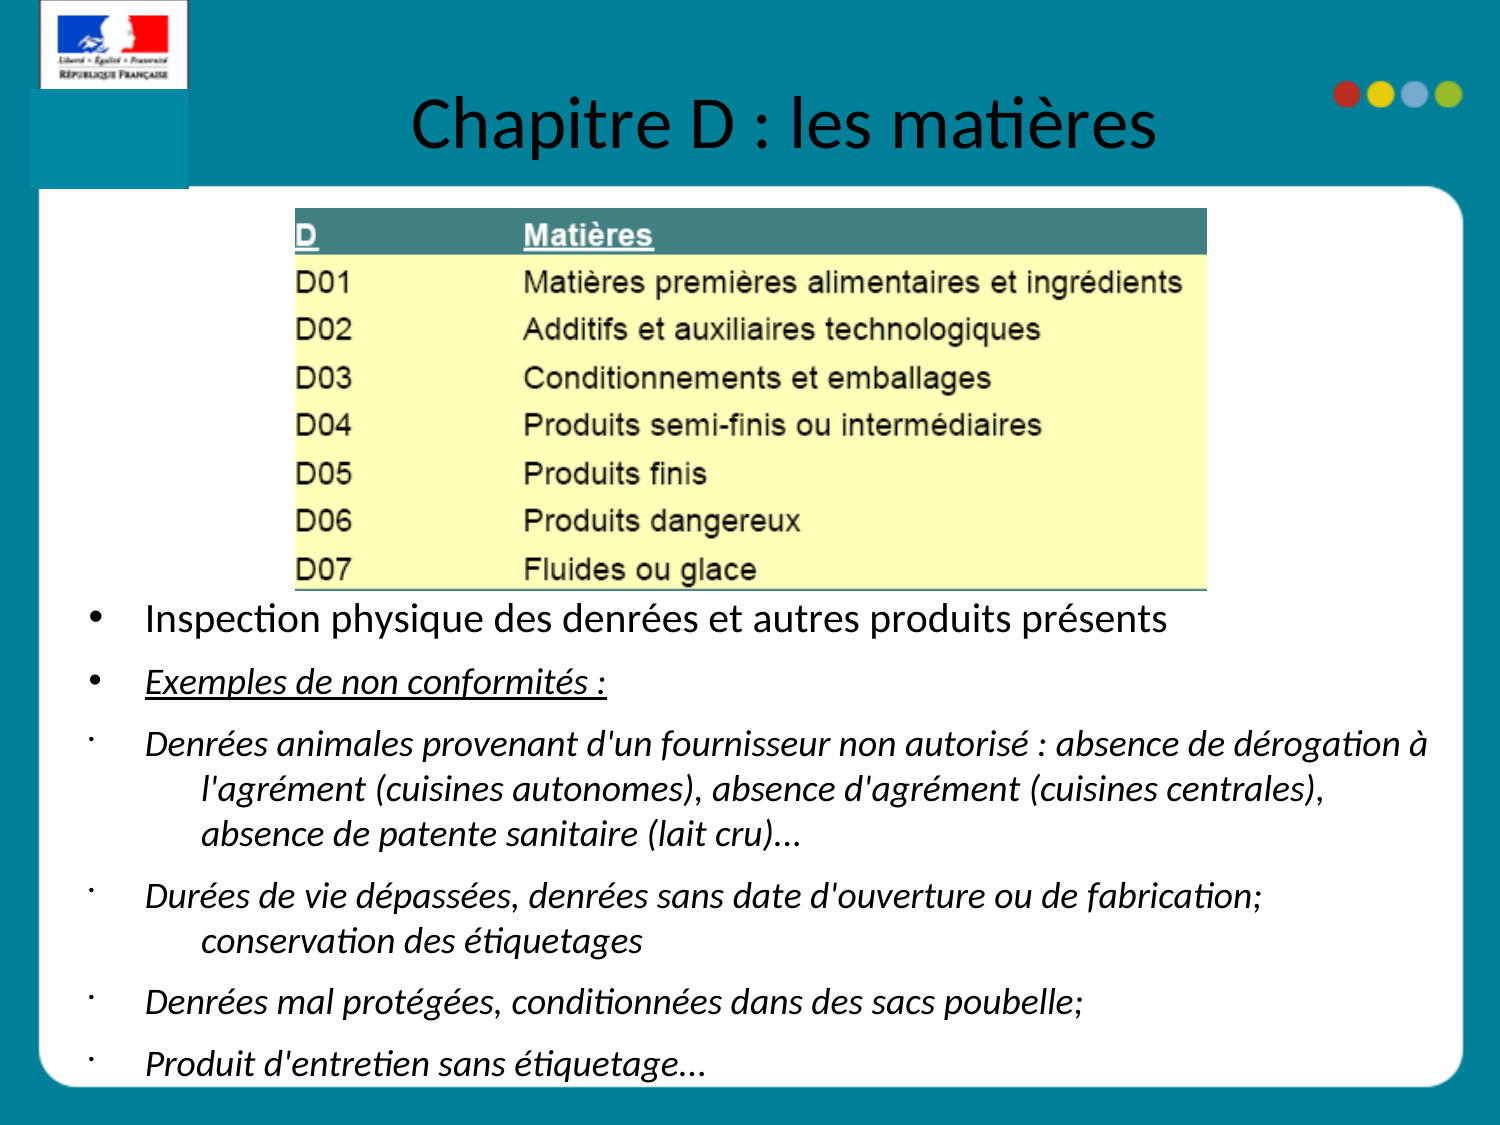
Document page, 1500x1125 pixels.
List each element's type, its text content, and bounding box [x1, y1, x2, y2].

picture [295, 208, 1207, 591]
list Inspection physique des denrées et autres produits présents Exemples de non conformités : Denrées animales provenant d'un fournisseur non autorisé : absence de dérogation à l'agrément (cuisines autonomes), absence d'agrément (cuisines centrales), absence de patente sanitaire (lait cru)... Durées de vie dépassées, denrées sans date d'ouverture ou de fabrication; conservation des étiquetages Denrées mal protégées, conditionnées dans des sacs poubelle; Produit d'entretien sans étiquetage... [88, 590, 1447, 1092]
title Chapitre D : les matières [147, 0, 1423, 237]
